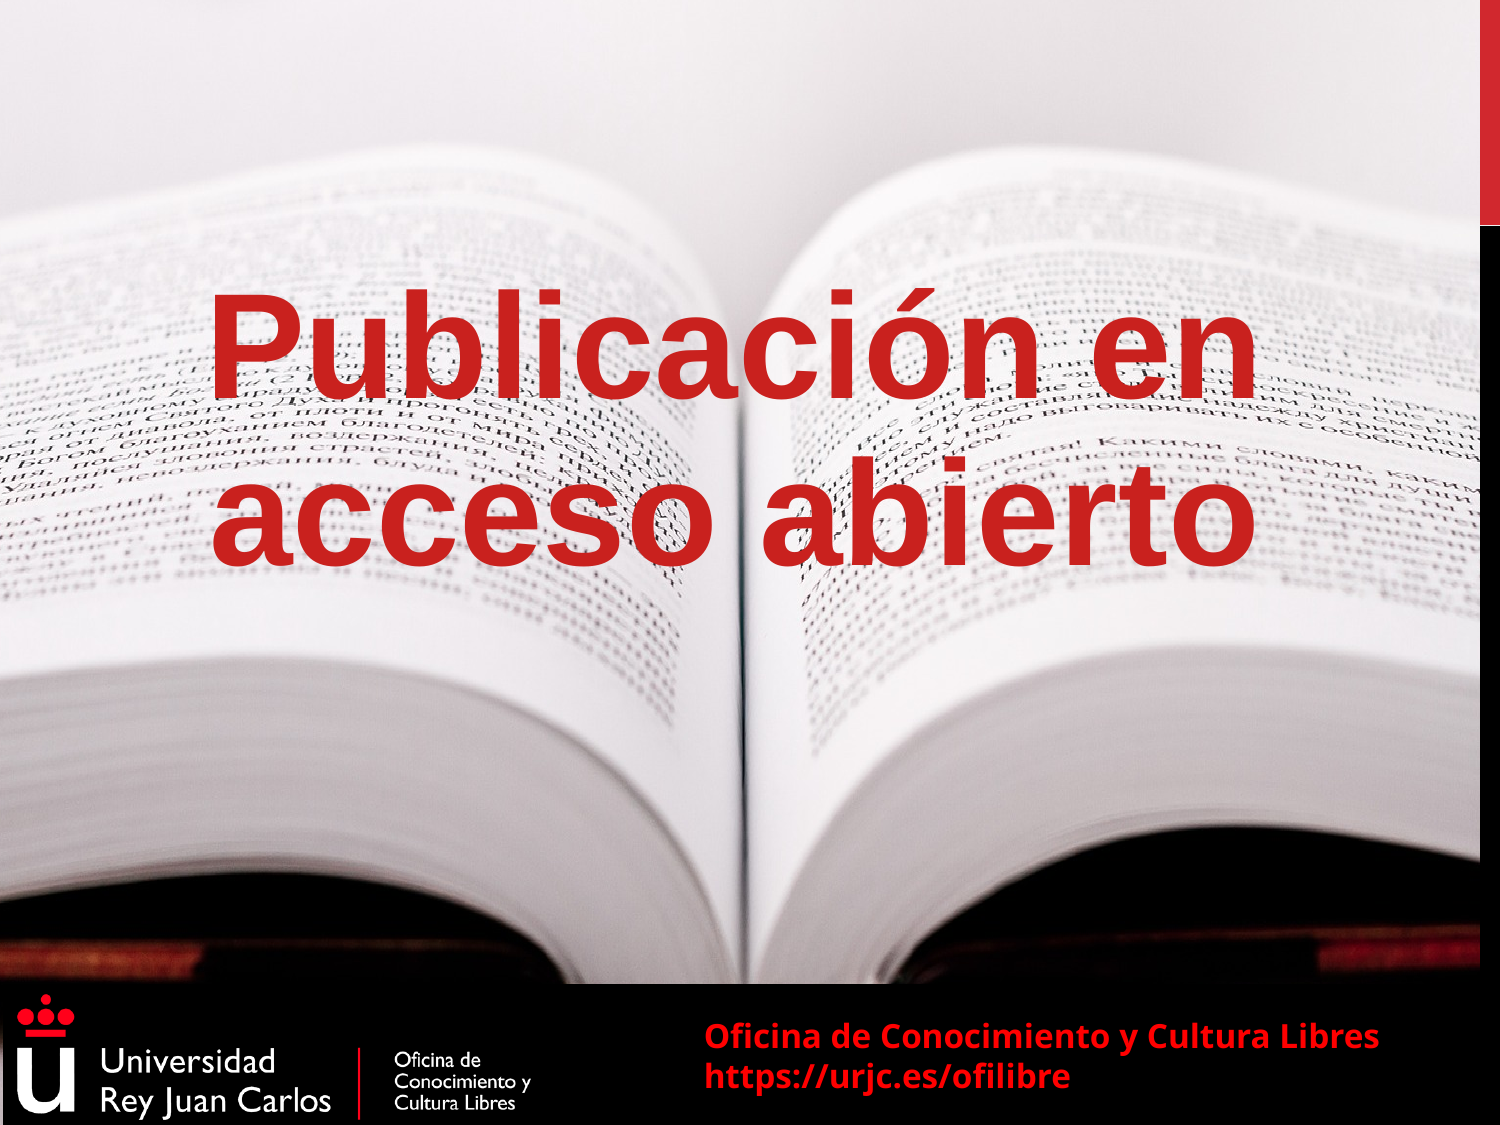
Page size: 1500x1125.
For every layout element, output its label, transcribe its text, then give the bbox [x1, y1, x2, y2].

picture [17, 994, 531, 1120]
picture [0, 0, 1500, 1125]
title [75, 285, 1425, 661]
text_box Publicación en acceso abierto [120, 254, 1351, 605]
